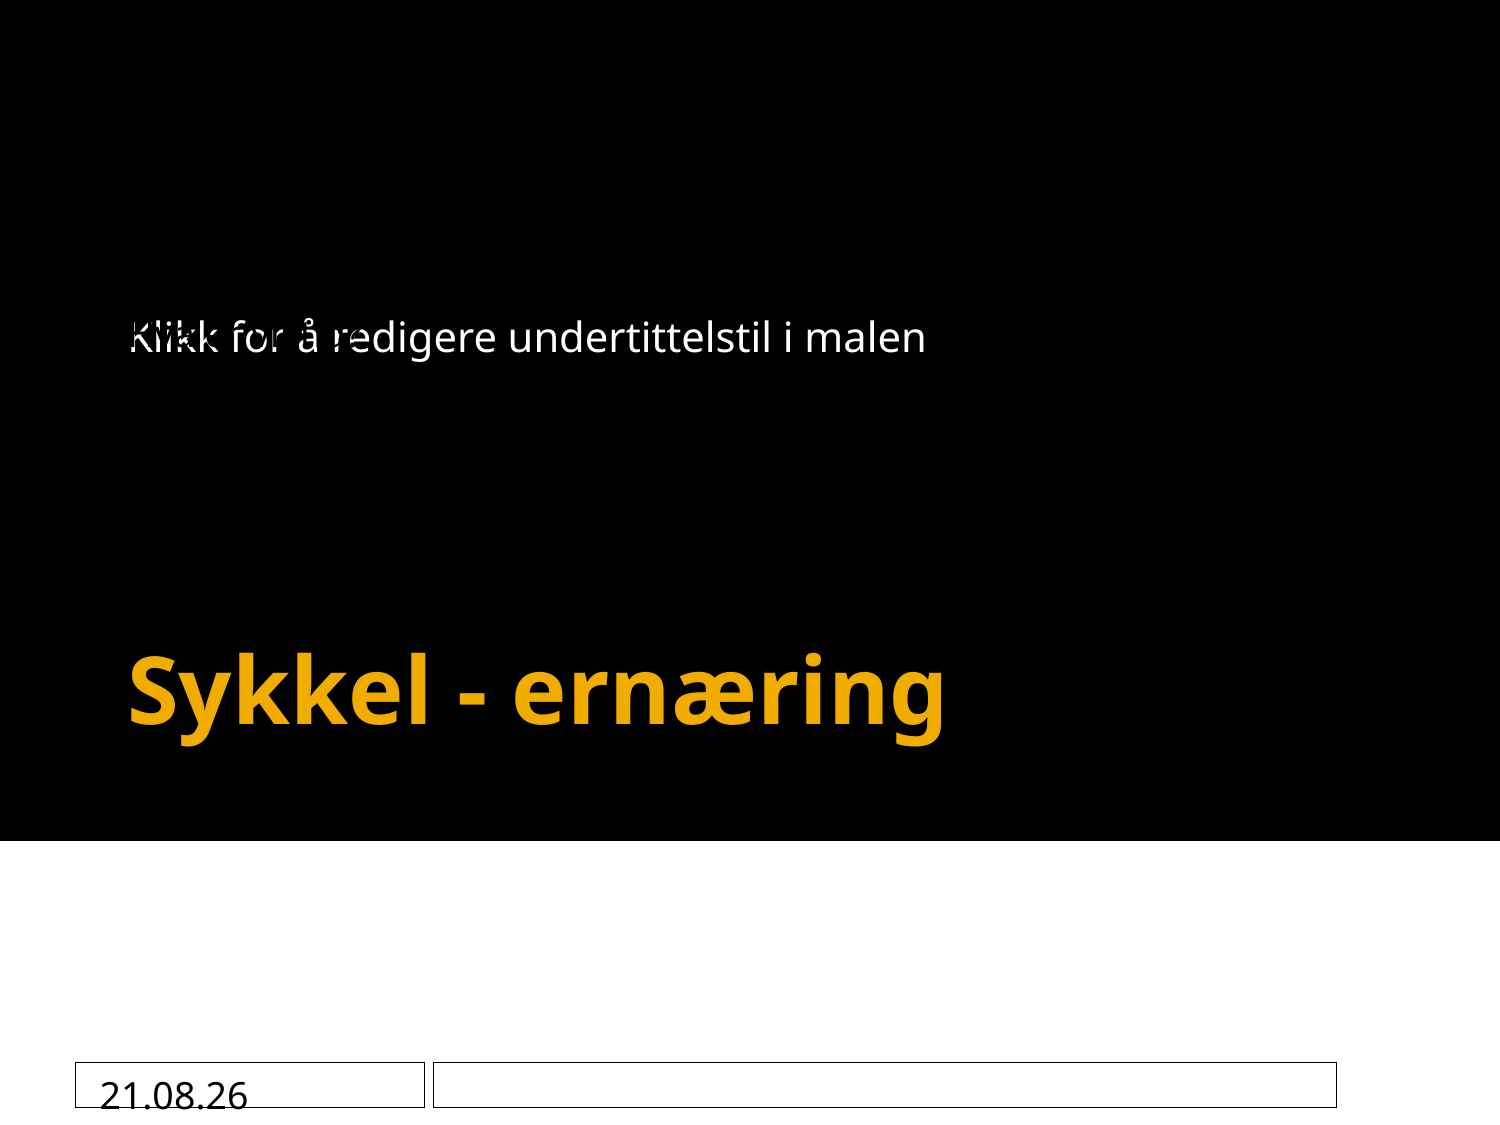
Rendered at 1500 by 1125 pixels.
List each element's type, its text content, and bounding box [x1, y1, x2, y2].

text_box Hva er viktig? [112, 299, 1438, 546]
title Sykkel - ernæring [112, 550, 1438, 825]
